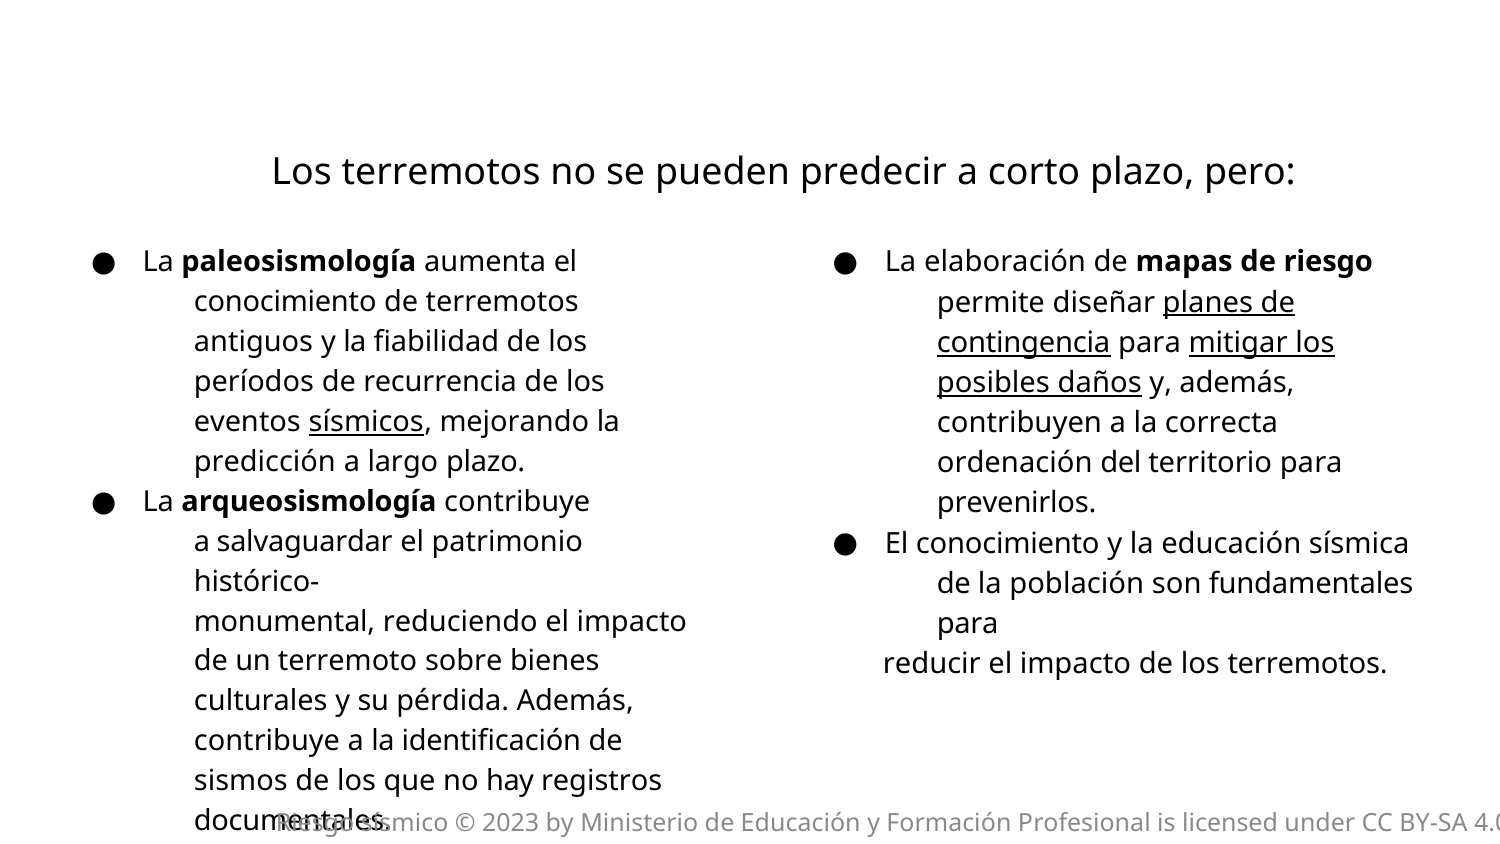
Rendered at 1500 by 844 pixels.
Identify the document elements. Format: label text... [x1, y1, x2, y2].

list La paleosismología aumenta el conocimiento de terremotos antiguos y la fiabilidad de los períodos de recurrencia de los eventos sísmicos, mejorando la predicción a largo plazo. La arqueosismología contribuye a salvaguardar el patrimonio histórico- monumental, reduciendo el impacto de un terremoto sobre bienes culturales y su pérdida. Además, contribuye a la identificación de sismos de los que no hay registros documentales. [87, 235, 689, 722]
text_box Riesgo sísmico © 2023 by Ministerio de Educación y Formación Profesional is licensed under CC BY-SA 4.0 [275, 806, 1500, 844]
text_box La elaboración de mapas de riesgo permite diseñar planes de contingencia para mitigar los posibles daños y, además, contribuyen a la correcta ordenación del territorio para prevenirlos. El conocimiento y la educación sísmica de la población son fundamentales para reducir el impacto de los terremotos. [828, 235, 1436, 562]
title Los terremotos no se pueden predecir a corto plazo, pero: [64, 84, 1427, 229]
